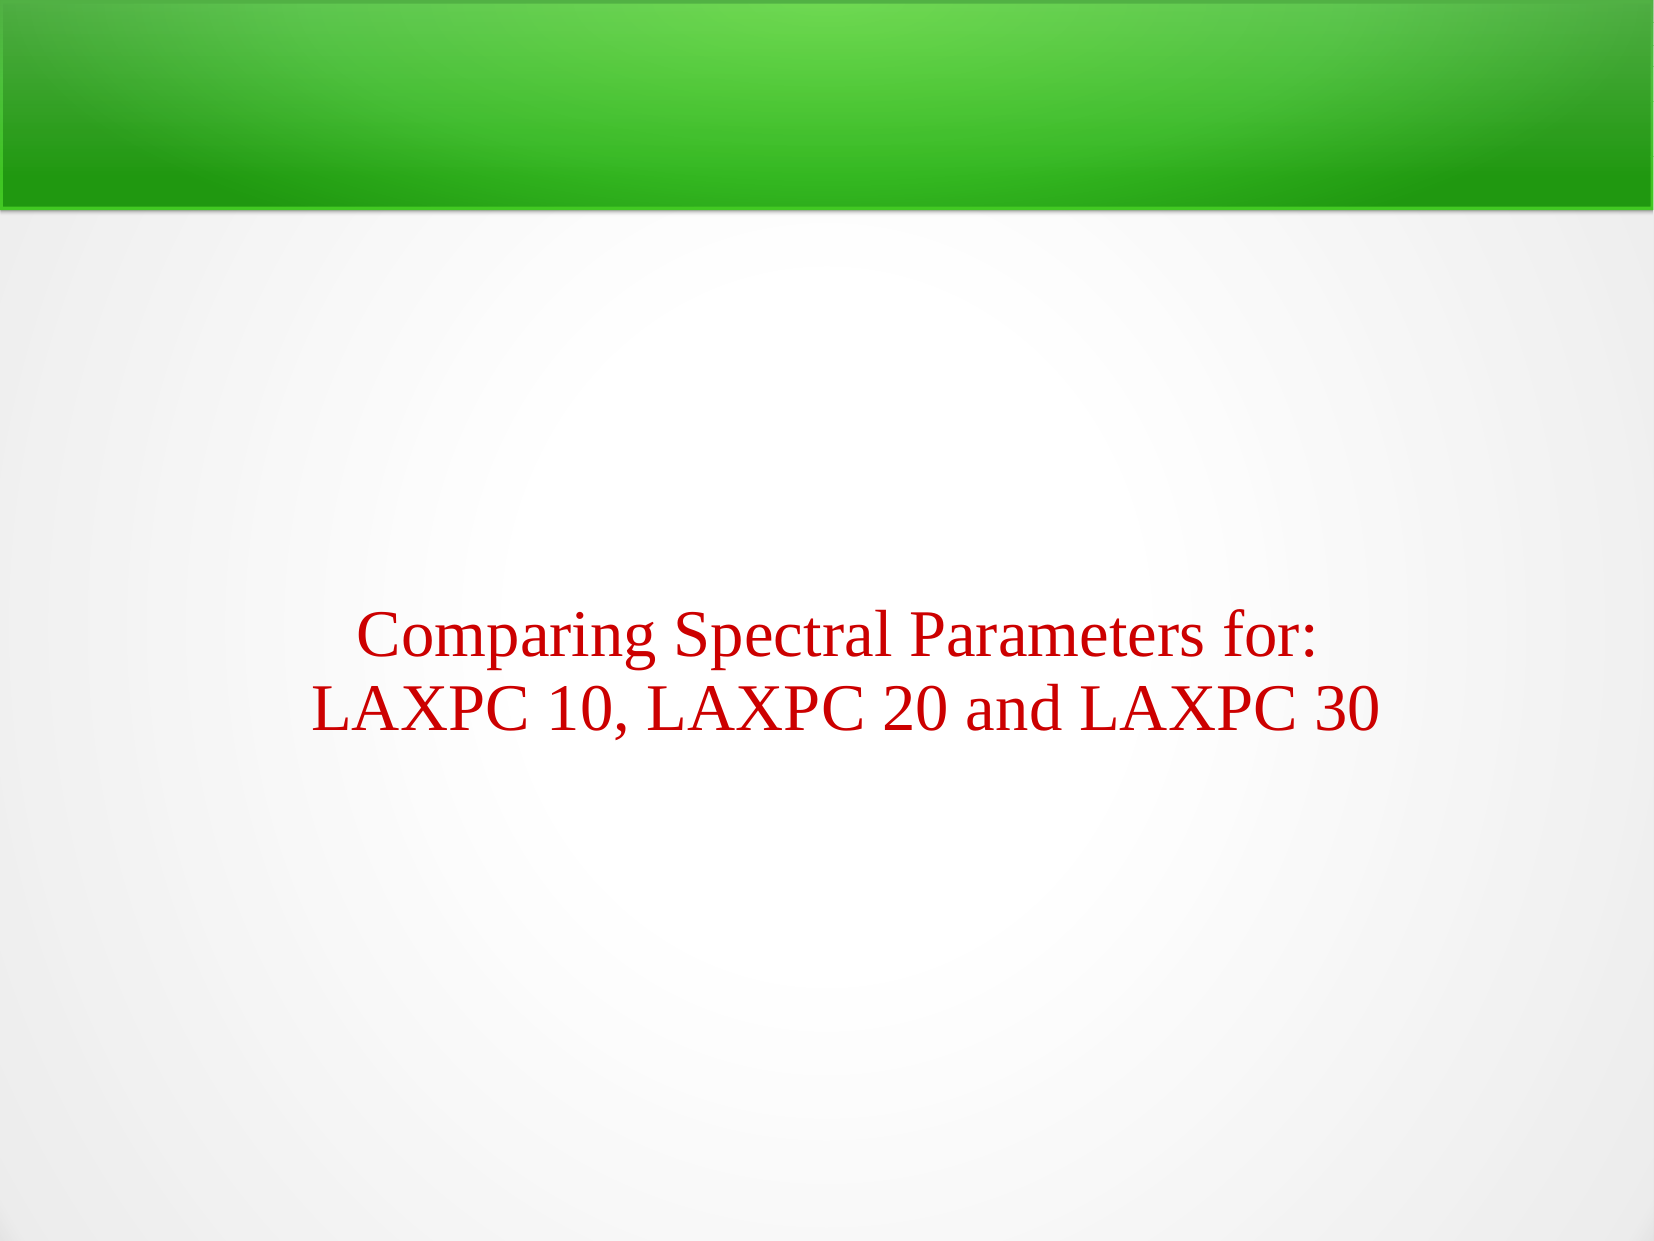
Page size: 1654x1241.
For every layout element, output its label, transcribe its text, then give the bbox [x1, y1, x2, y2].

subtitle Comparing Spectral Parameters for: LAXPC 10, LAXPC 20 and LAXPC 30 [94, 342, 1583, 1000]
